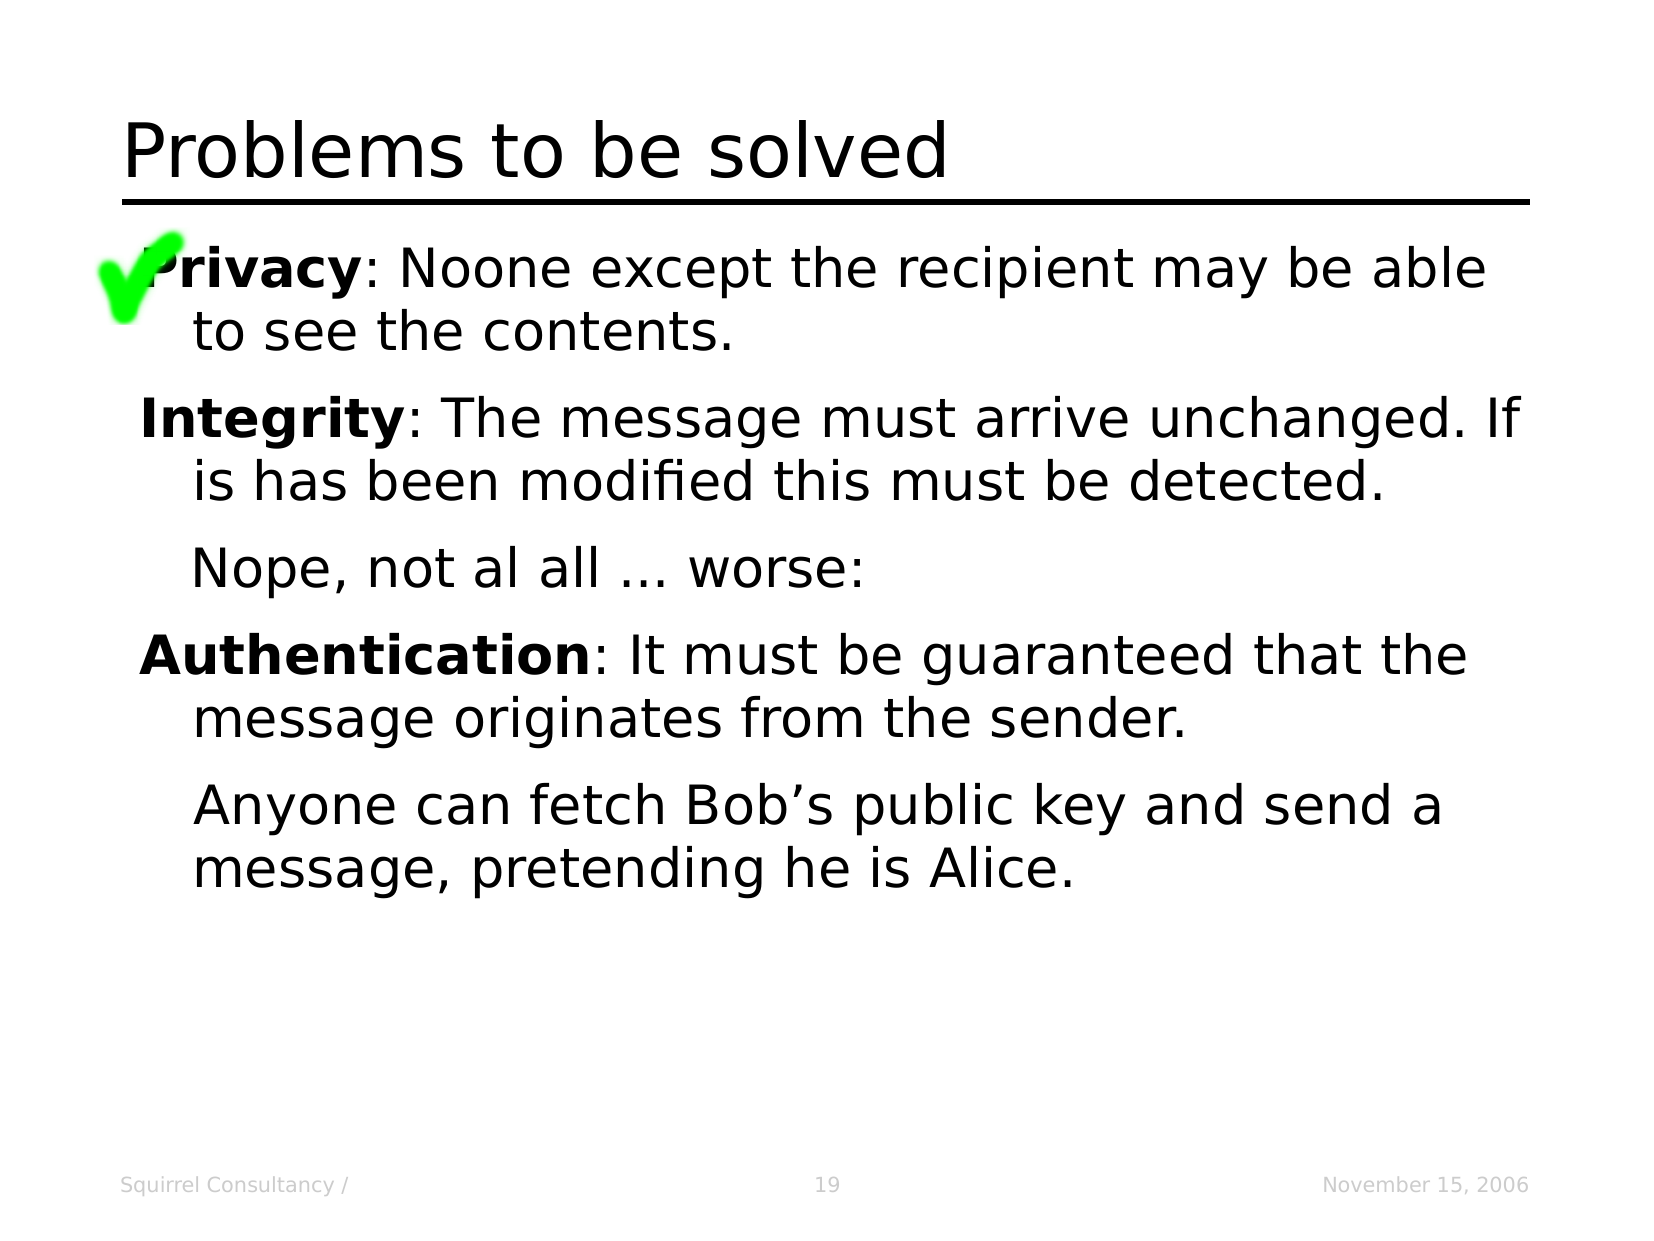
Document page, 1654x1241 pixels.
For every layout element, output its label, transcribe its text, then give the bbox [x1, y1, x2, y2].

title Problems to be solved [121, 102, 1534, 200]
picture [65, 227, 211, 325]
list Privacy: Noone except the recipient may be able to see the contents. Integrity: The message must arrive unchanged. If is has been modified this must be detected. Nope, not al all ... worse: Authentication: It must be guaranteed that the message originates from the sender. Anyone can fetch Bob’s public key and send a message, pretending he is Alice. [121, 237, 1534, 1141]
